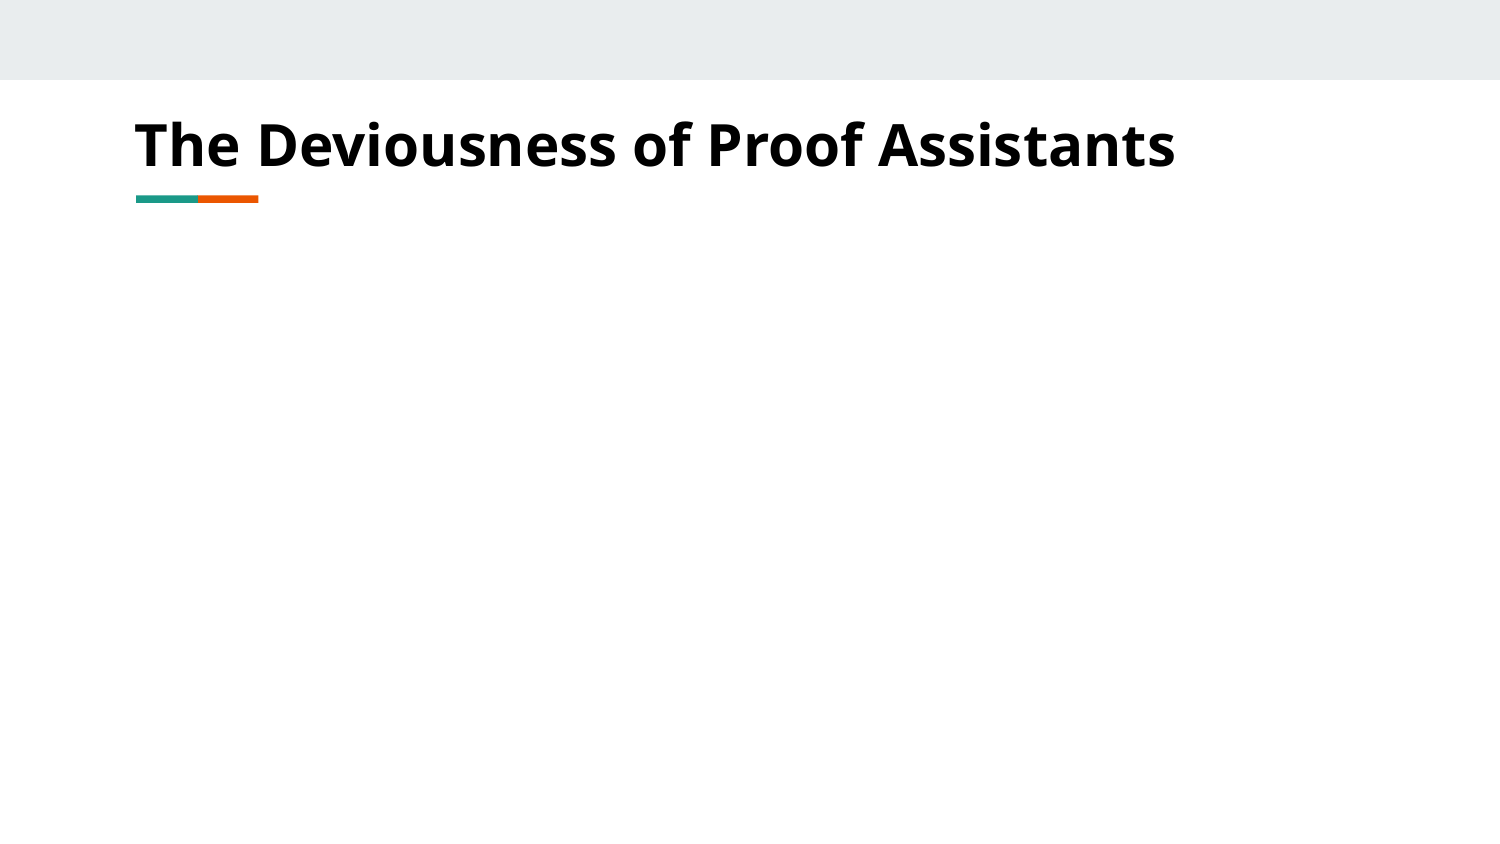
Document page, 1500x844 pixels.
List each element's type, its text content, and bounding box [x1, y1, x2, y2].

title The Deviousness of Proof Assistants [119, 93, 1381, 182]
